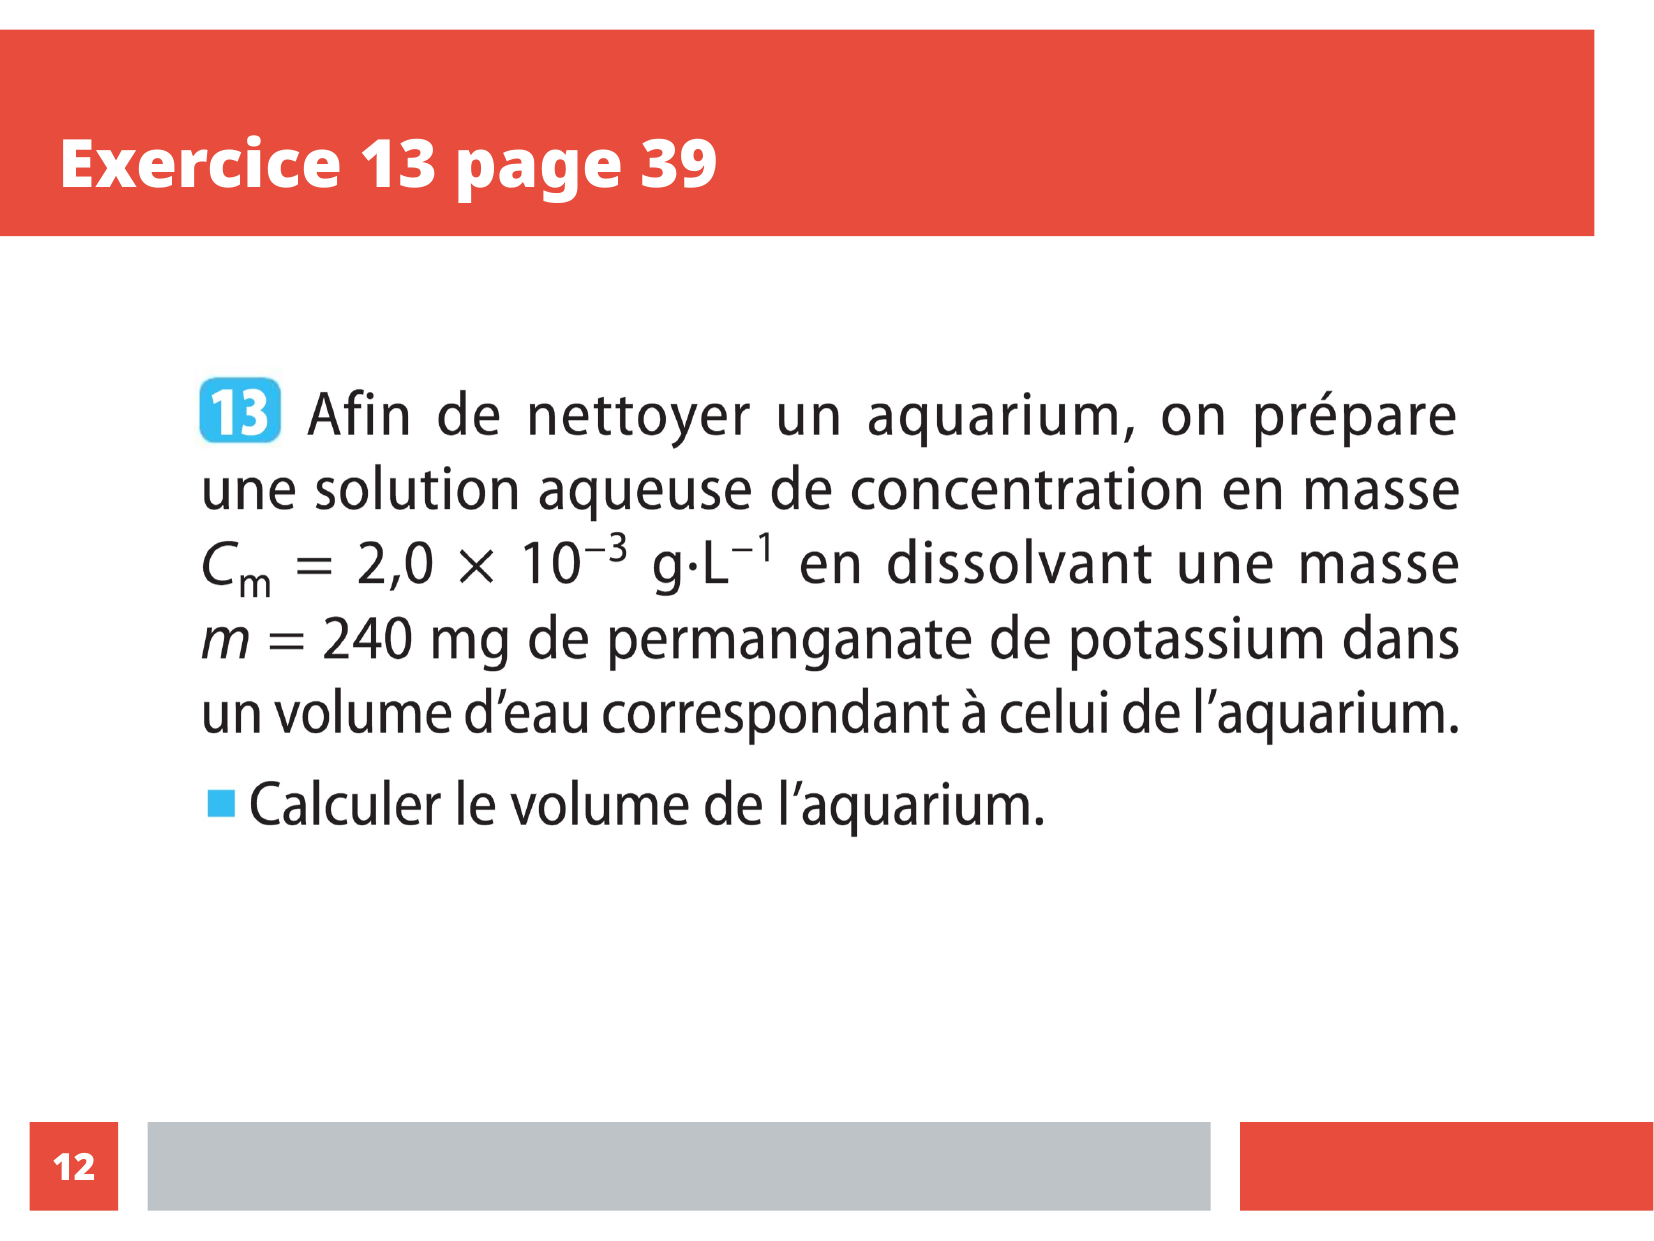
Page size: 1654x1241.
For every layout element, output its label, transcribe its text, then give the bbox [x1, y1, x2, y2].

title Exercice 13 page 39 [59, 59, 1595, 207]
picture [192, 366, 1485, 863]
